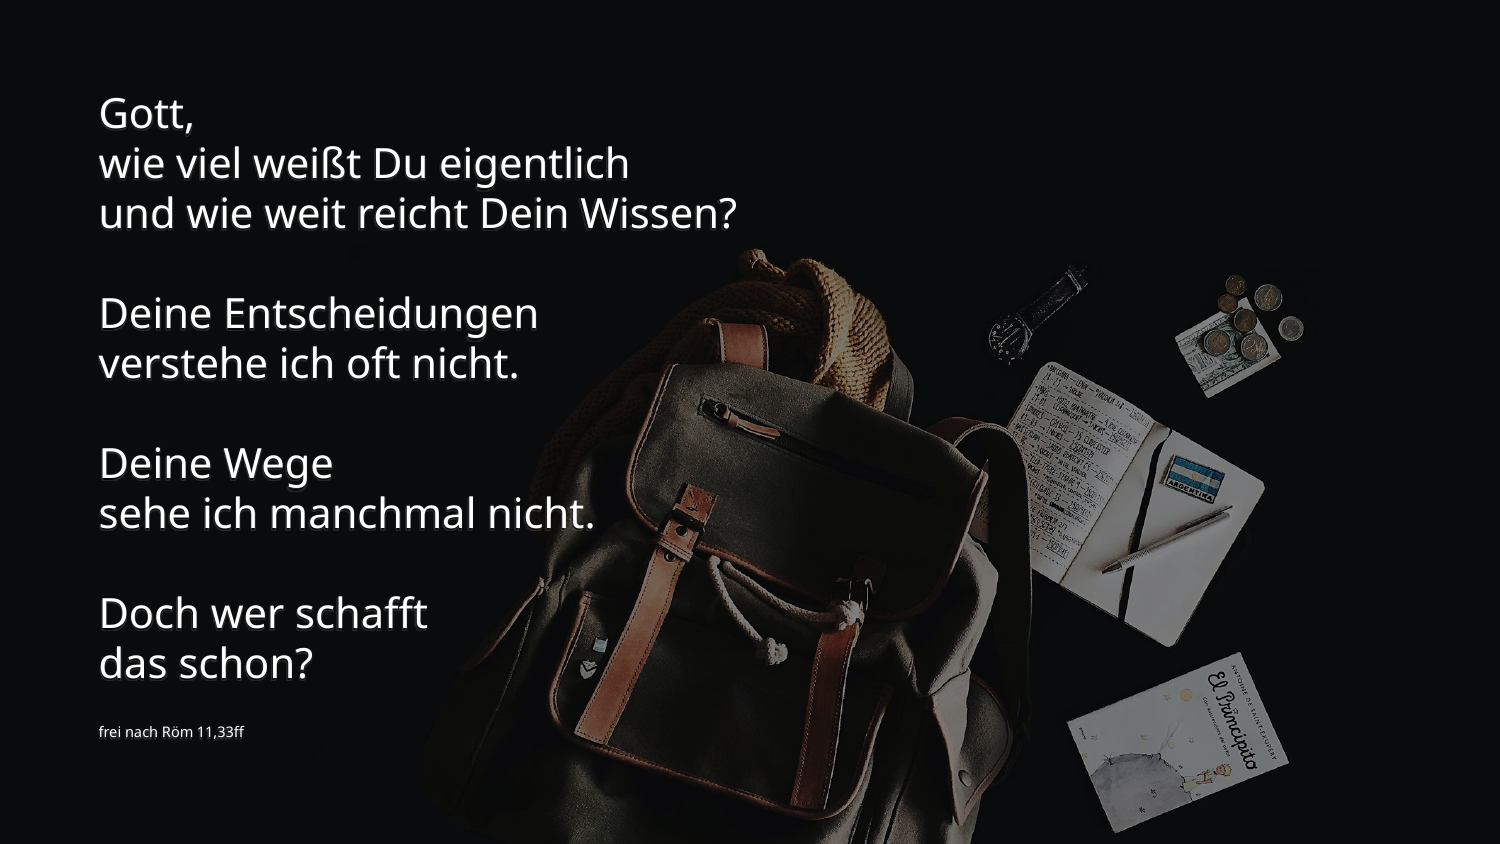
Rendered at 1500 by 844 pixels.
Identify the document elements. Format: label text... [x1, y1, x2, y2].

picture [0, 0, 1500, 844]
text_box Gott, wie viel weißt Du eigentlich und wie weit reicht Dein Wissen? Deine Entscheidungen verstehe ich oft nicht. Deine Wege sehe ich manchmal nicht. Doch wer schafft das schon? [83, 71, 892, 702]
text_box frei nach Röm 11,33ff [83, 708, 778, 756]
